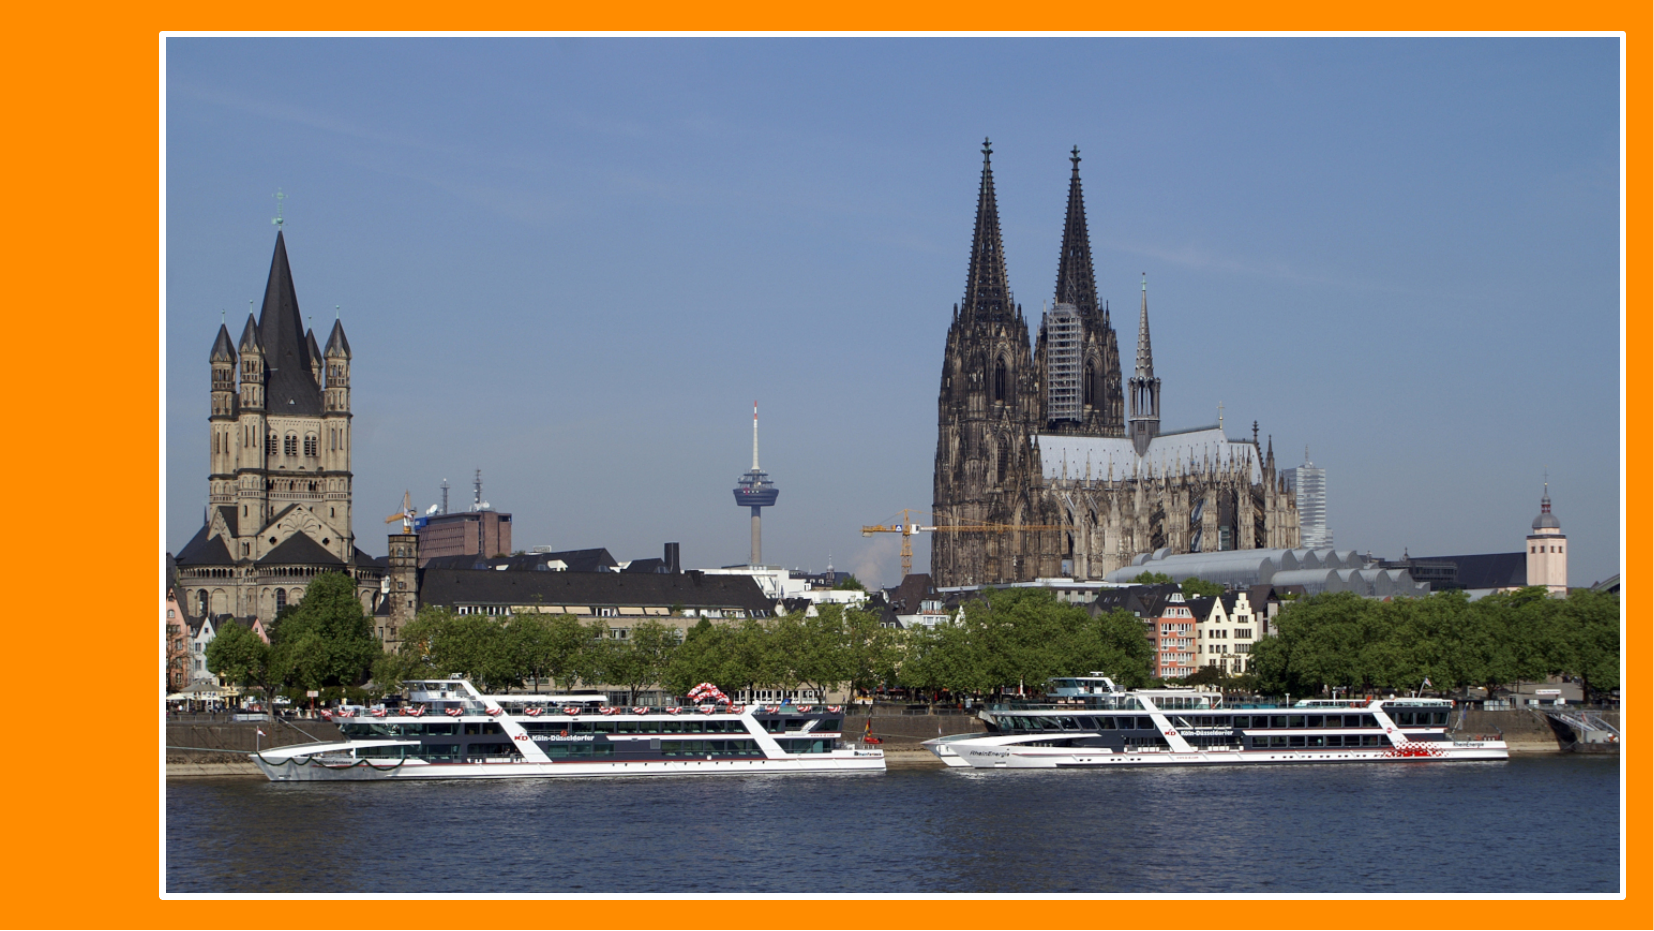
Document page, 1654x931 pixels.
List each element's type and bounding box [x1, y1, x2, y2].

picture [165, 36, 1620, 894]
